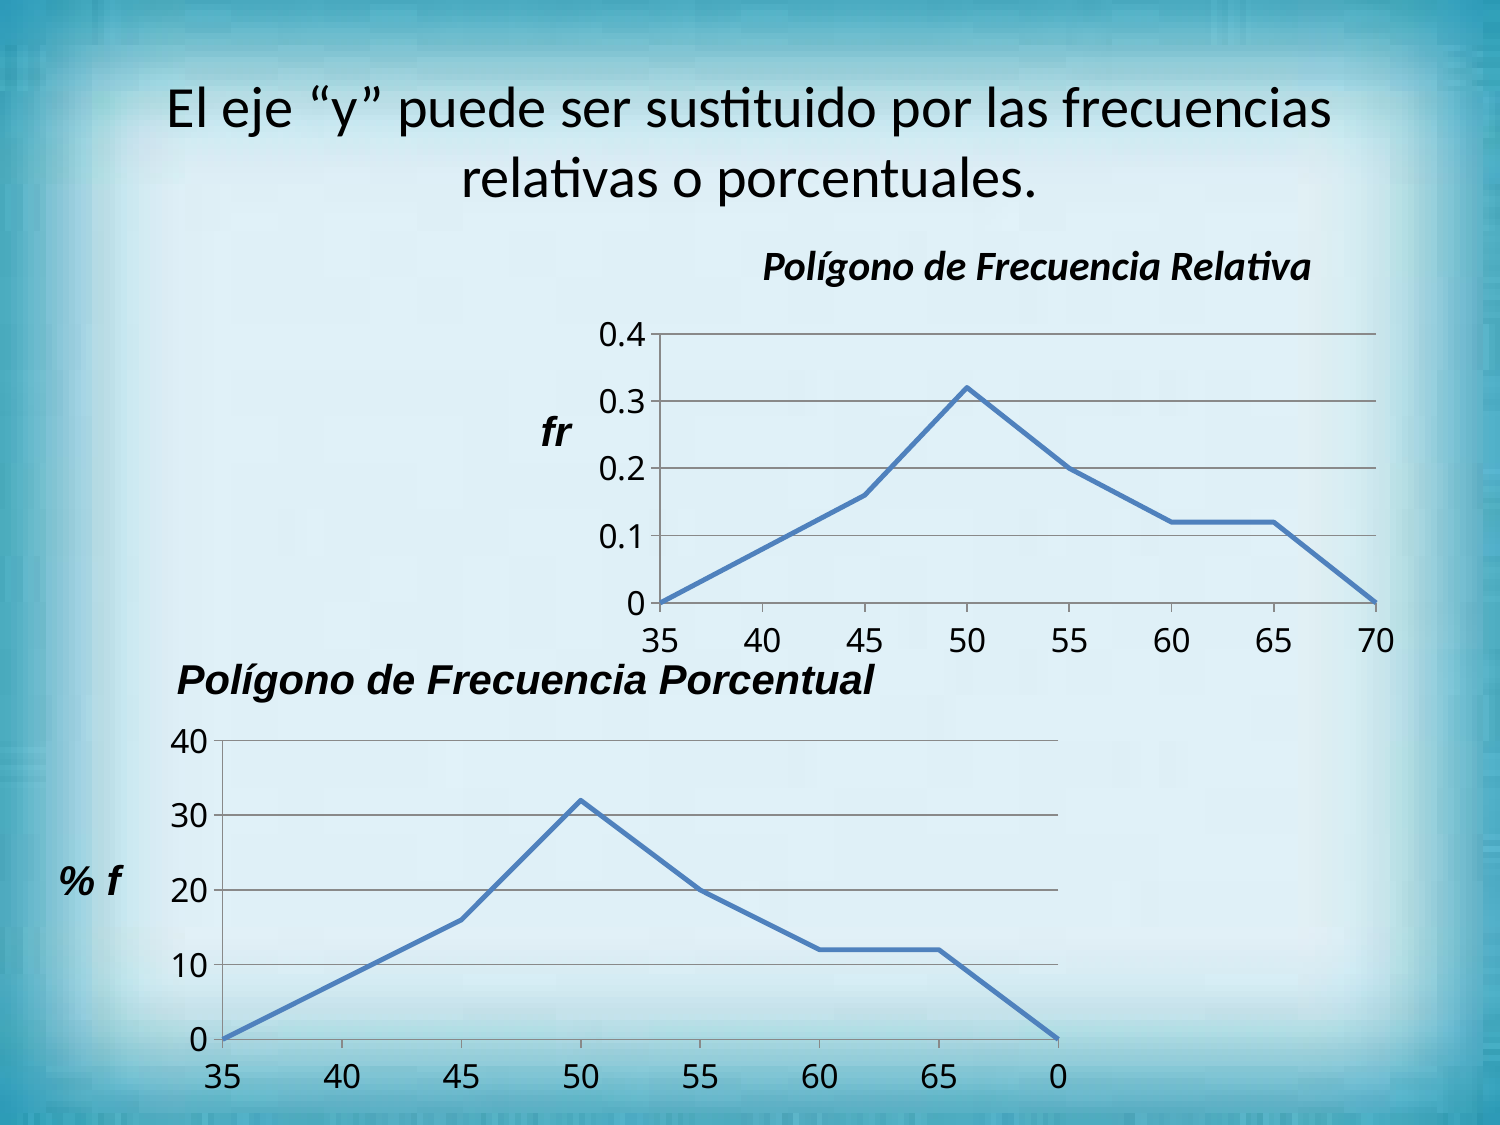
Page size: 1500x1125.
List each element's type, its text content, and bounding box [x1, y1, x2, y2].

text_box fr [525, 397, 639, 463]
chart [151, 710, 1087, 1106]
chart [581, 304, 1412, 669]
title El eje “y” puede ser sustituido por las frecuencias relativas o porcentuales. [75, 45, 1426, 233]
picture [0, 0, 1500, 1125]
text_box Polígono de Frecuencia Porcentual [129, 645, 923, 711]
text_box Polígono de Frecuencia Relativa [747, 231, 1434, 293]
text_box % f [43, 846, 156, 912]
